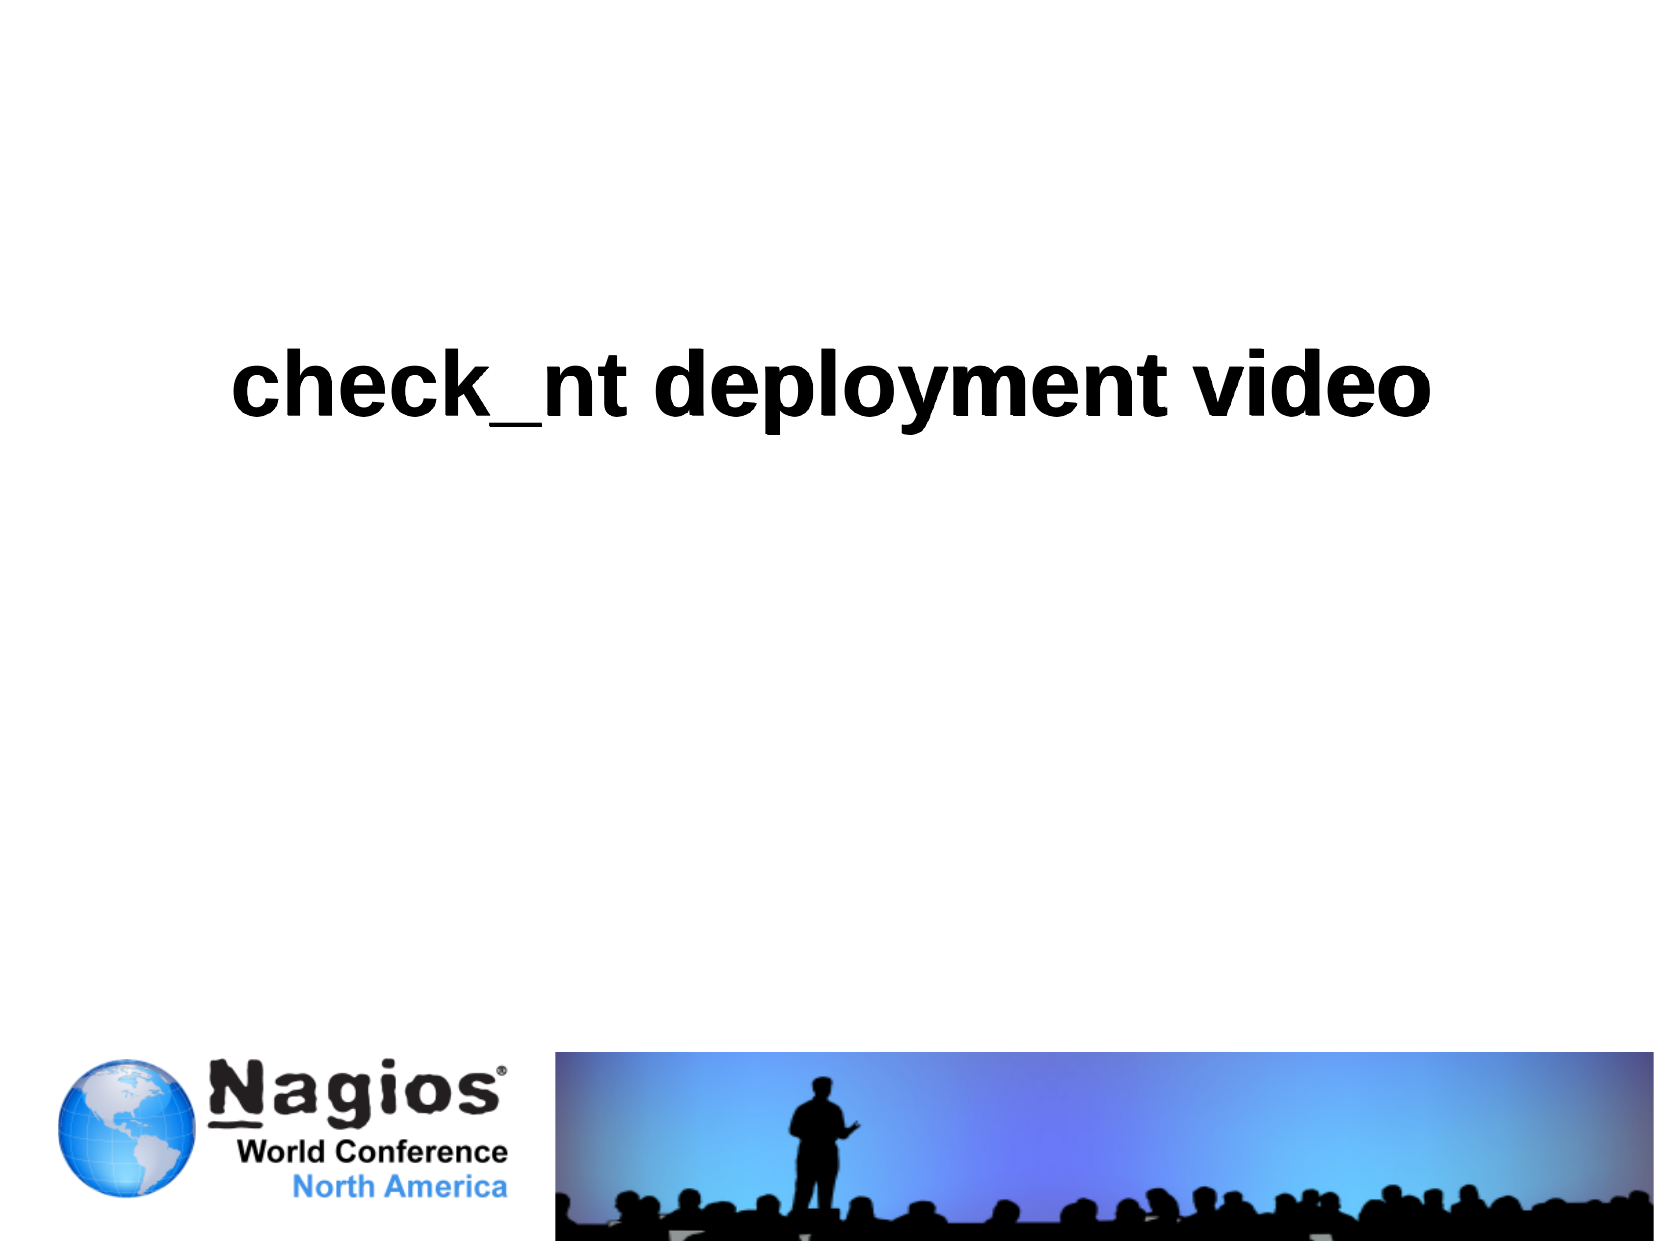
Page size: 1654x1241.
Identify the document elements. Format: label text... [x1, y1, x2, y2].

picture [555, 1052, 1654, 1241]
title check_nt deployment video [87, 280, 1576, 488]
picture [58, 1058, 509, 1228]
